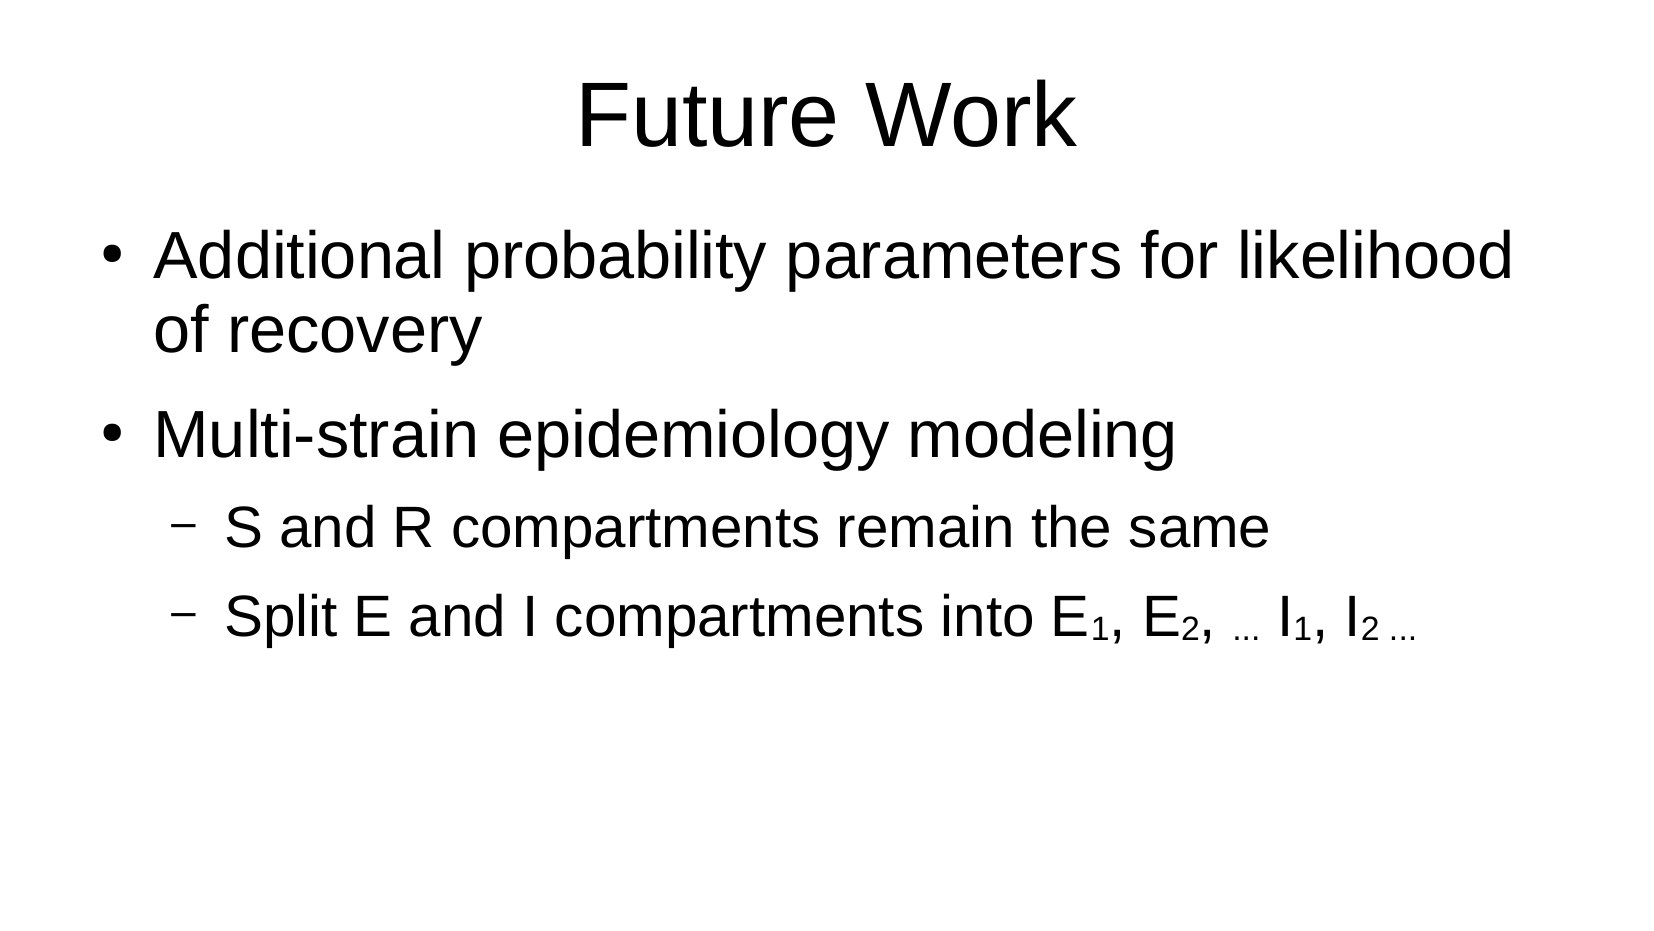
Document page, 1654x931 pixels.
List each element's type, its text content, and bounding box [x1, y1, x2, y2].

list Additional probability parameters for likelihood of recovery Multi-strain epidemiology modeling S and R compartments remain the same Split E and I compartments into E1, E2, ... I1, I2 ... [82, 217, 1571, 758]
title Future Work [82, 37, 1571, 193]
